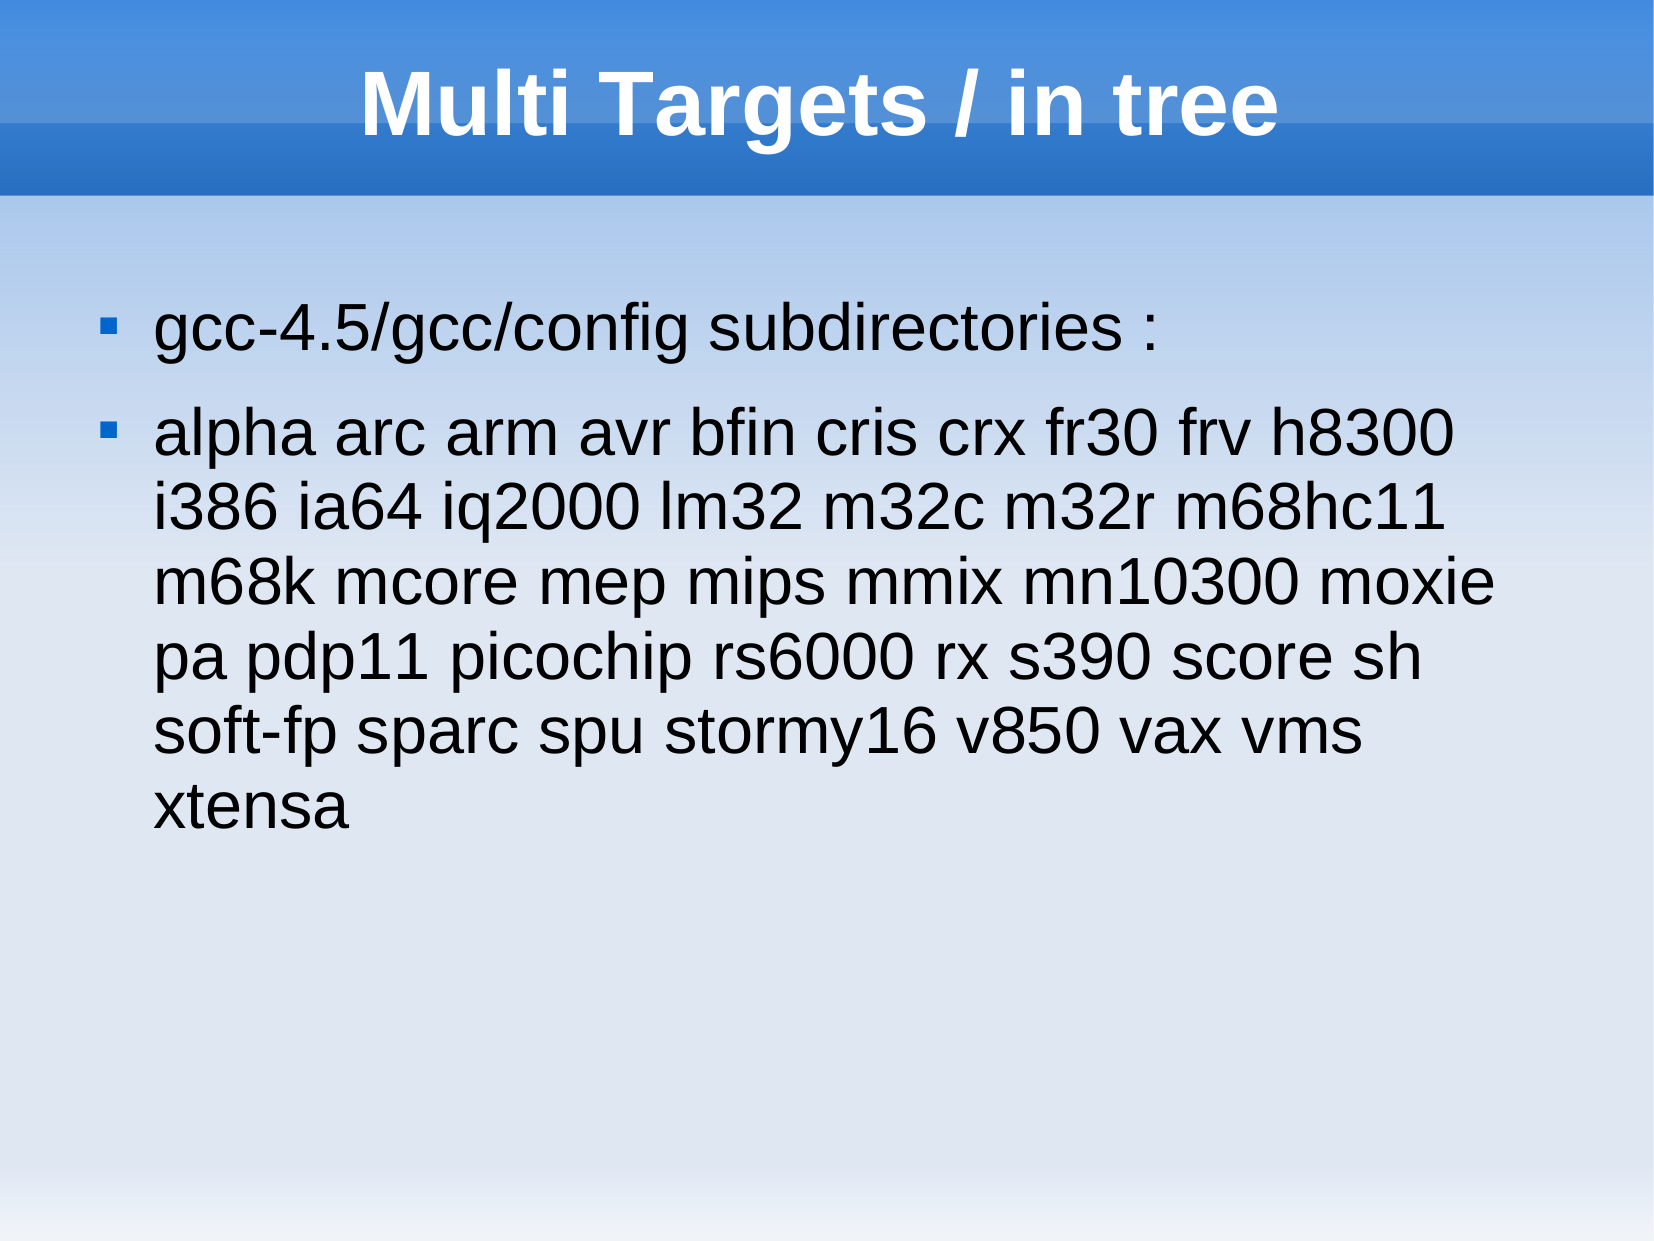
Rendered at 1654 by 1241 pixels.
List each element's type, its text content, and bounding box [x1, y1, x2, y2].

title Multi Targets / in tree [76, 7, 1565, 200]
list gcc-4.5/gcc/config subdirectories : alpha arc arm avr bfin cris crx fr30 frv h8300 i386 ia64 iq2000 lm32 m32c m32r m68hc11 m68k mcore mep mips mmix mn10300 moxie pa pdp11 picochip rs6000 rx s390 score sh soft-fp sparc spu stormy16 v850 vax vms xtensa [82, 290, 1571, 1094]
picture [0, 0, 1654, 1241]
